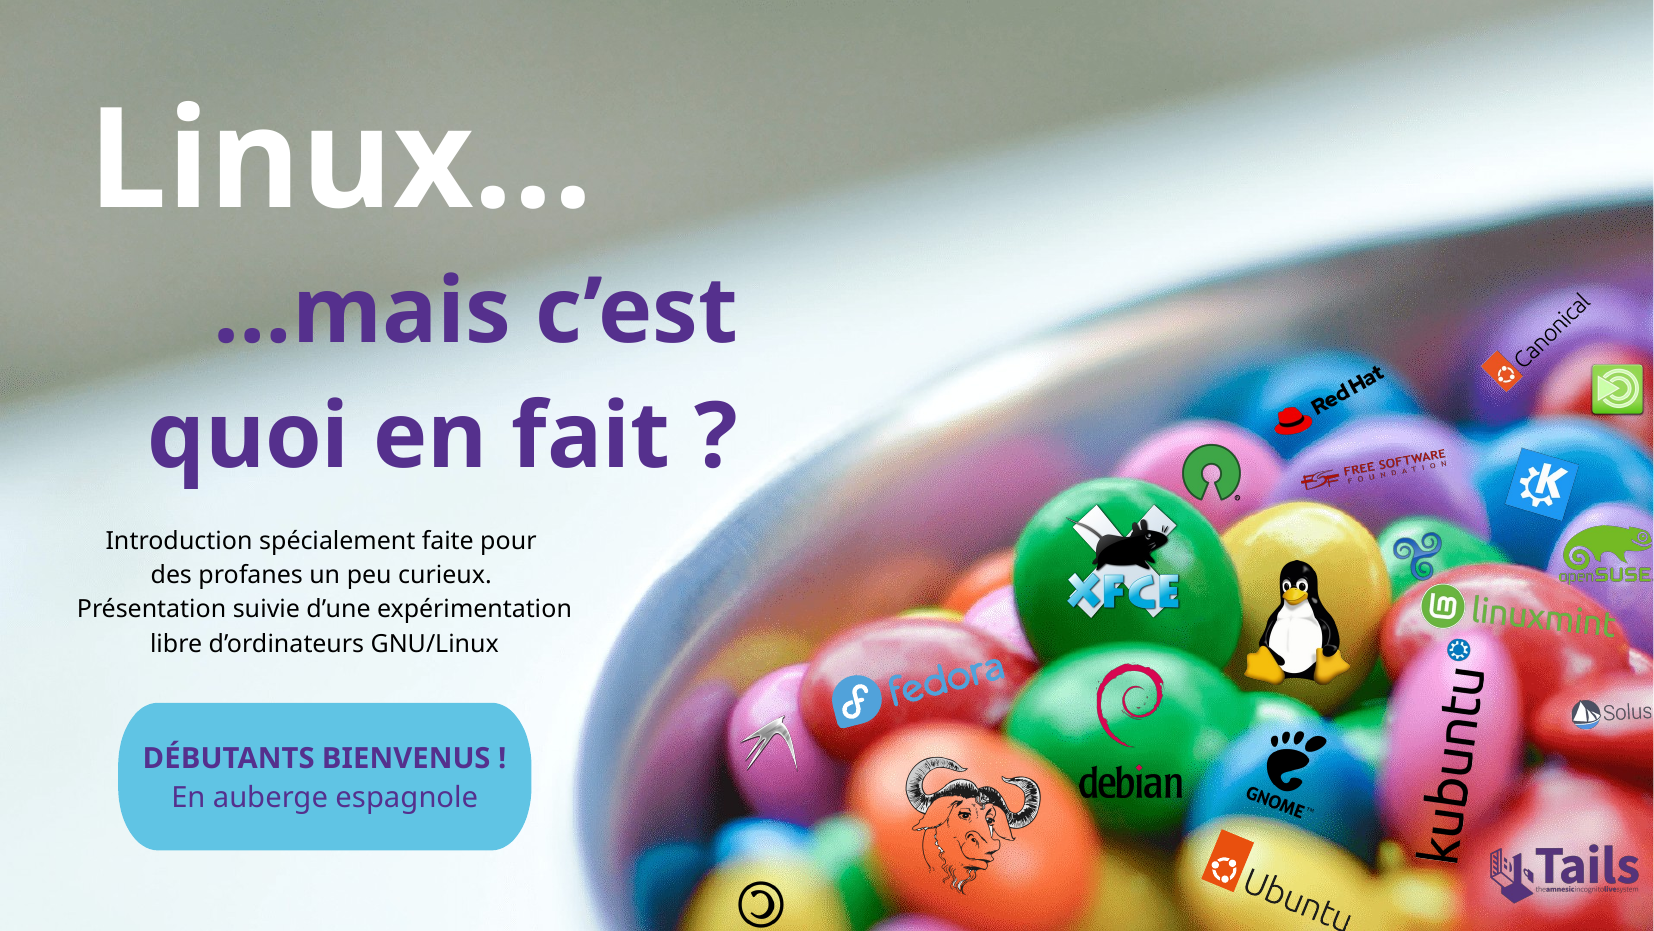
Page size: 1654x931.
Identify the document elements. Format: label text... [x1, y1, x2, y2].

title Introduction spécialement faite pour des profanes un peu curieux. Présentation suivie d’une expérimentation libre d’ordinateurs GNU/Linux [59, 503, 591, 680]
title Linux... [88, 57, 686, 249]
title …mais c’est quoi en fait ? [135, 244, 739, 495]
picture [0, 0, 1654, 931]
text_box DÉBUTANTS BIENVENUS ! En auberge espagnole [118, 702, 532, 851]
